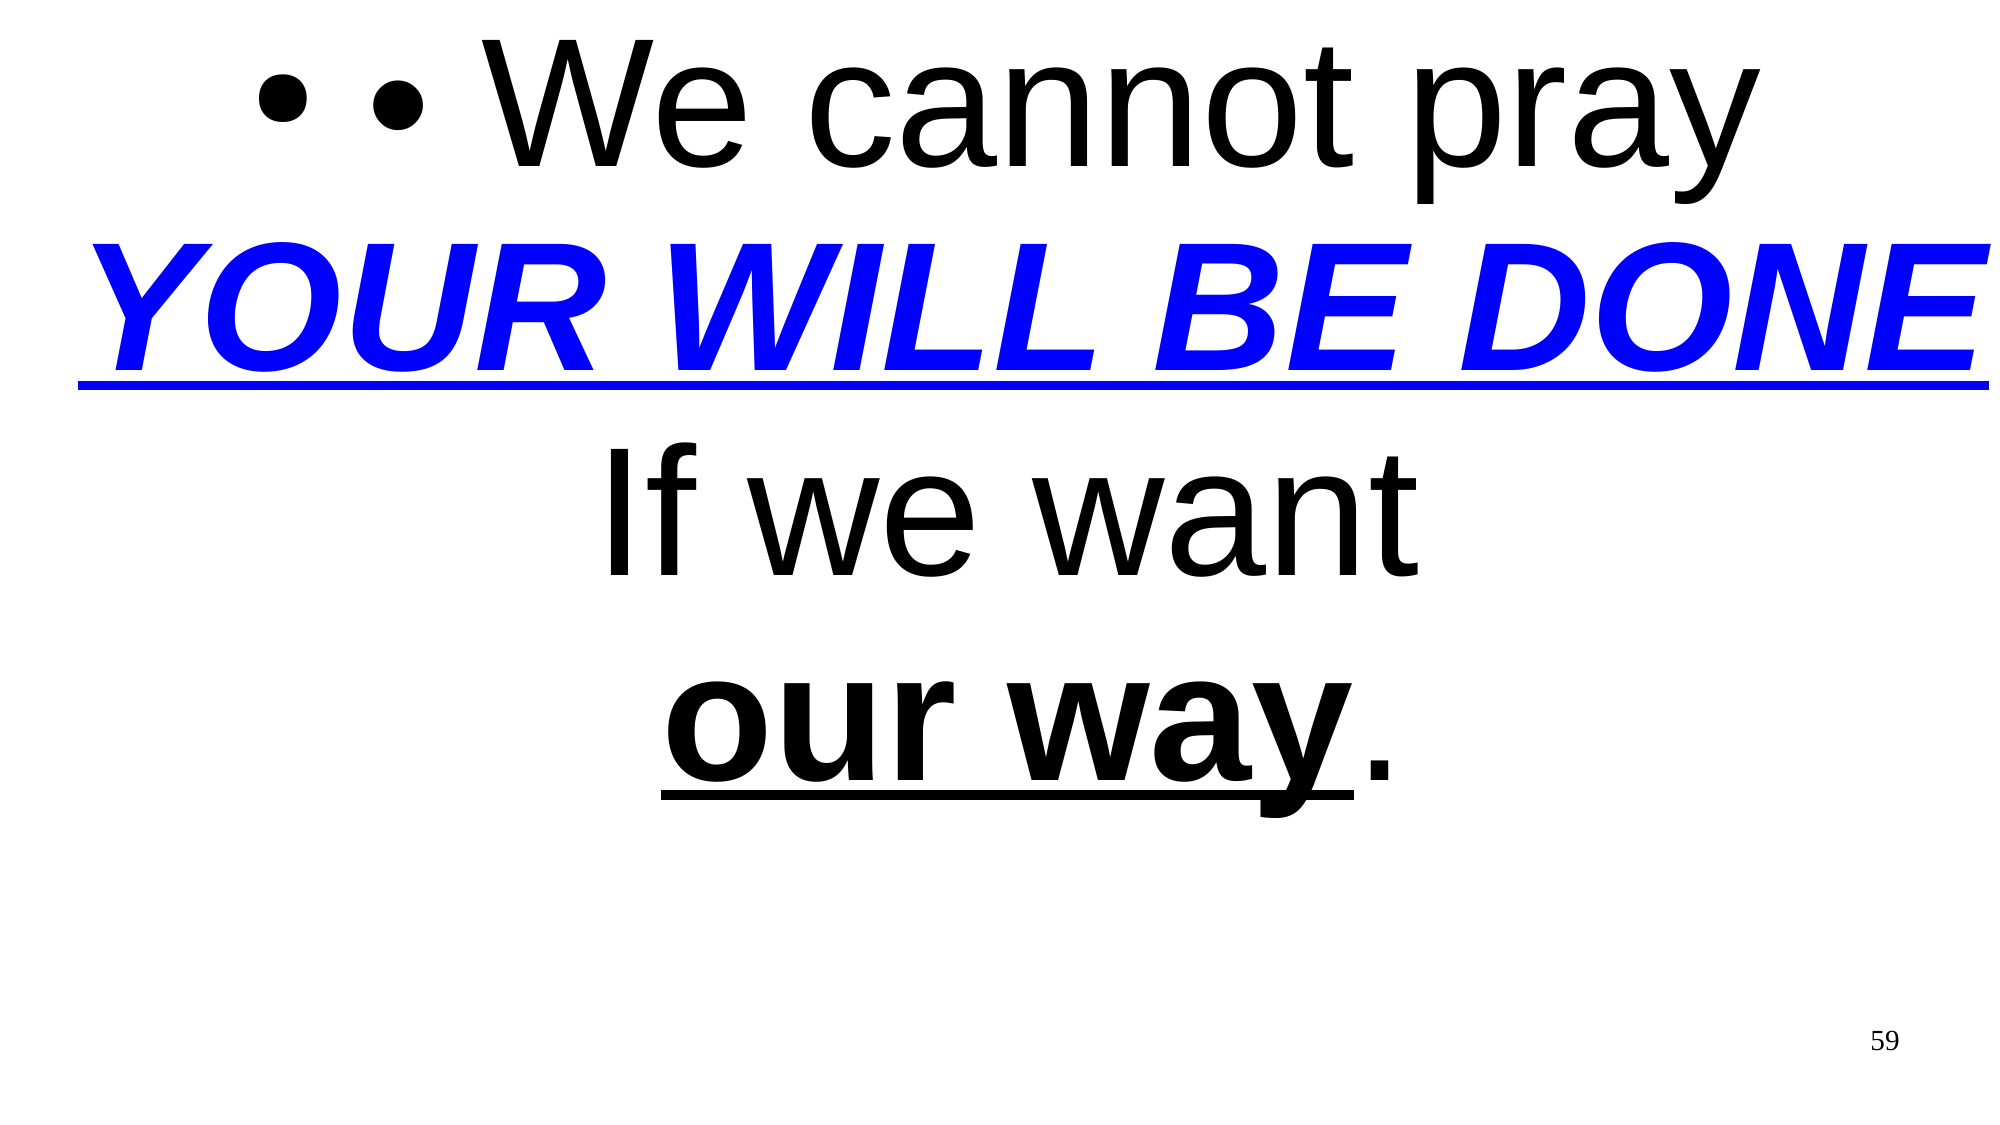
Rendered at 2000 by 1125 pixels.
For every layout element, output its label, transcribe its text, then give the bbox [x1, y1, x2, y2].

list • We cannot pray YOUR WILL BE DONE If we want our way. [0, 0, 1996, 1123]
